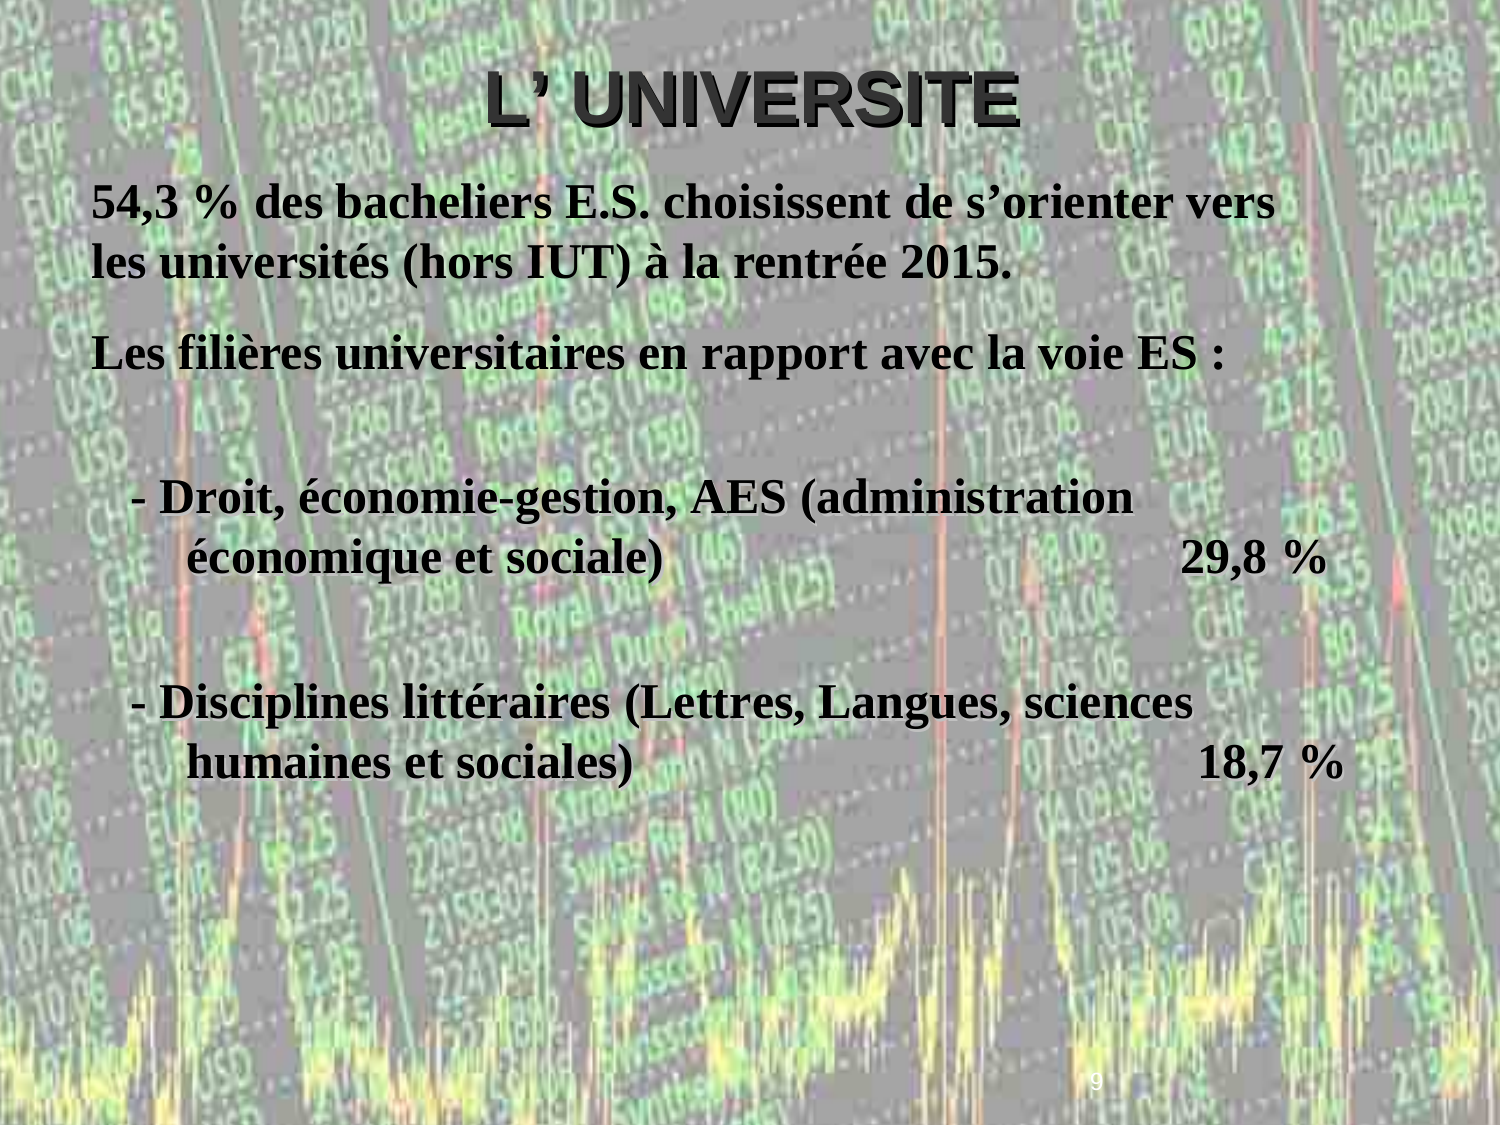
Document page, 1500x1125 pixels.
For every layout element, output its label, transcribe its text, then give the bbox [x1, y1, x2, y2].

list - Droit, économie-gestion, AES (administration économique et sociale) 29,8 % - Disciplines littéraires (Lettres, Langues, sciences humaines et sociales) 18,7 % [59, 383, 1410, 1015]
text_box <numéro> [1074, 1024, 1426, 1104]
title L’ UNIVERSITE [76, 0, 1427, 188]
picture [0, 0, 1500, 1125]
text_box 54,3 % des bacheliers E.S. choisissent de s’orienter vers les universités (hors IUT) à la rentrée 2015. Les filières universitaires en rapport avec la voie ES : [76, 160, 1295, 388]
